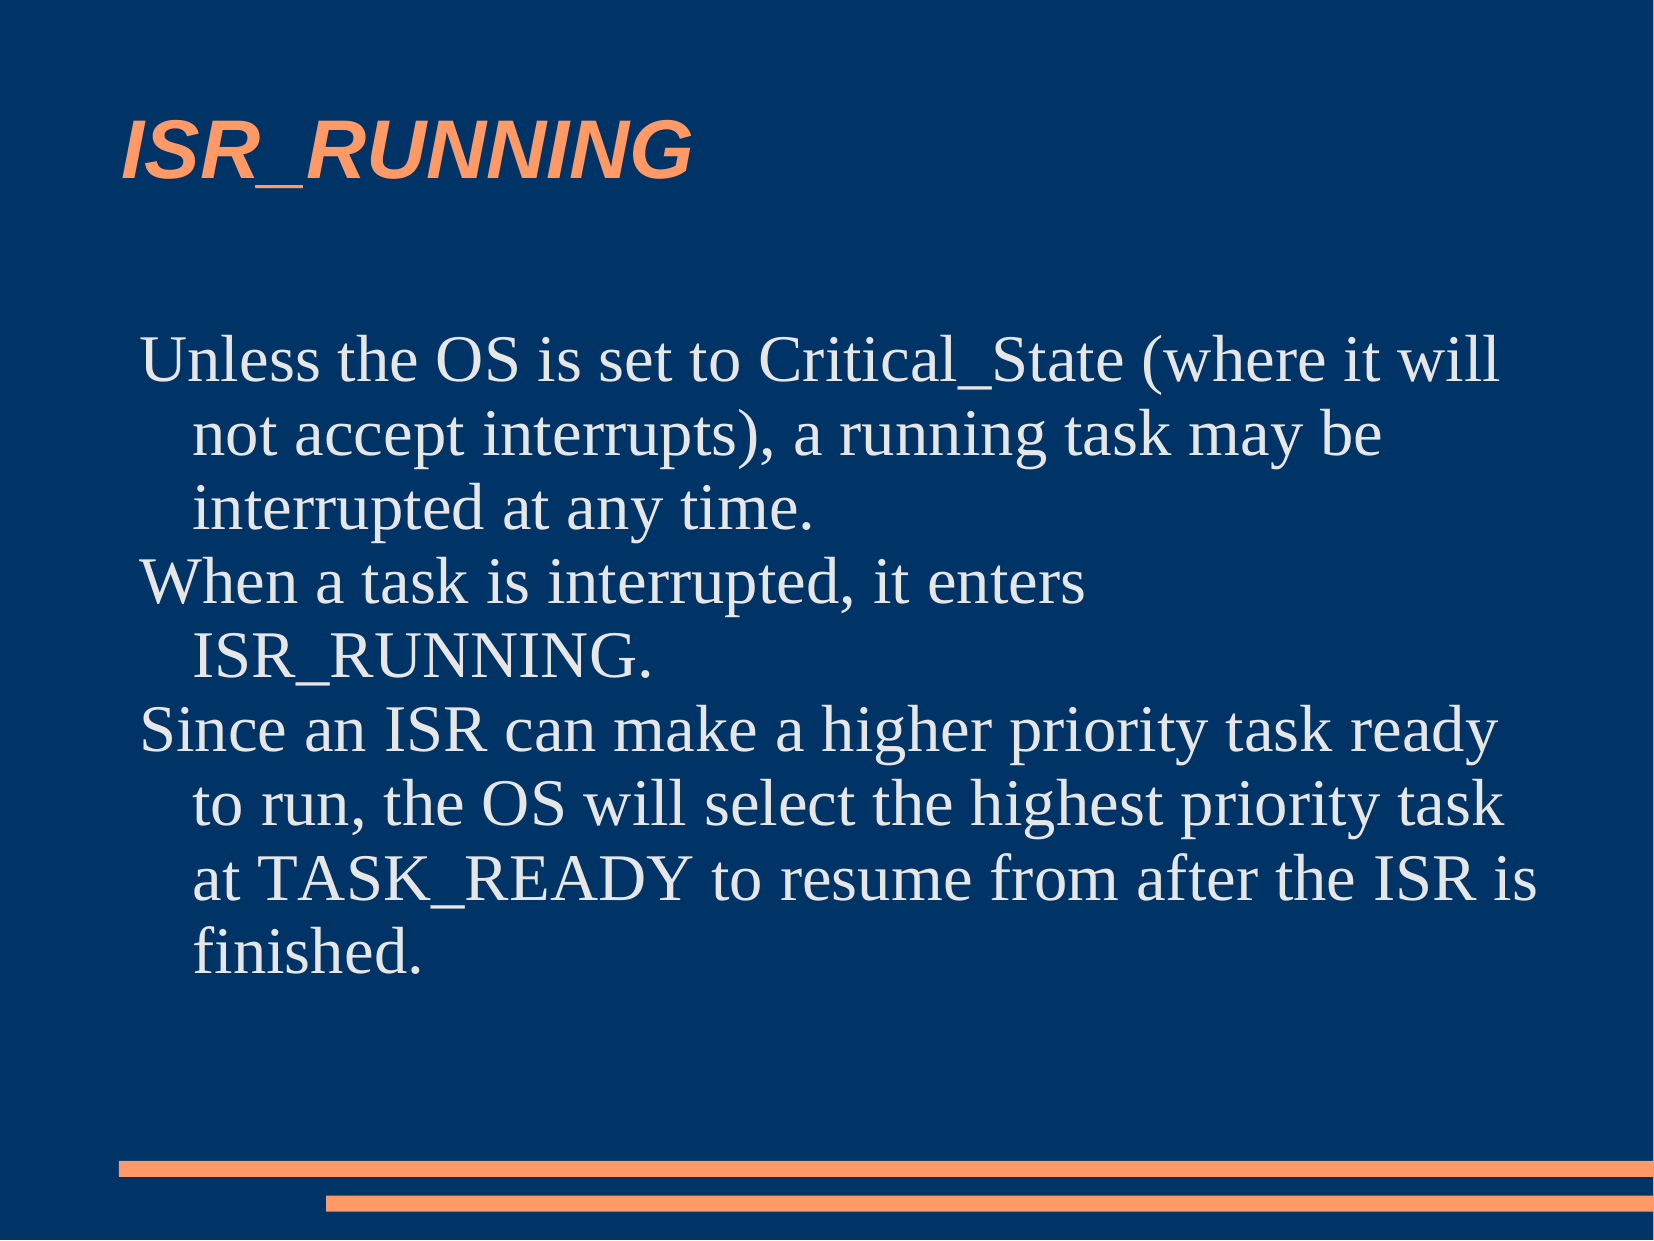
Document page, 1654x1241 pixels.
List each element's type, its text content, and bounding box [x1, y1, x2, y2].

title ISR_RUNNING [121, 46, 1534, 254]
list Unless the OS is set to Critical_State (where it will not accept interrupts), a running task may be interrupted at any time. When a task is interrupted, it enters ISR_RUNNING. Since an ISR can make a higher priority task ready to run, the OS will select the highest priority task at TASK_READY to resume from after the ISR is finished. [121, 322, 1561, 1133]
